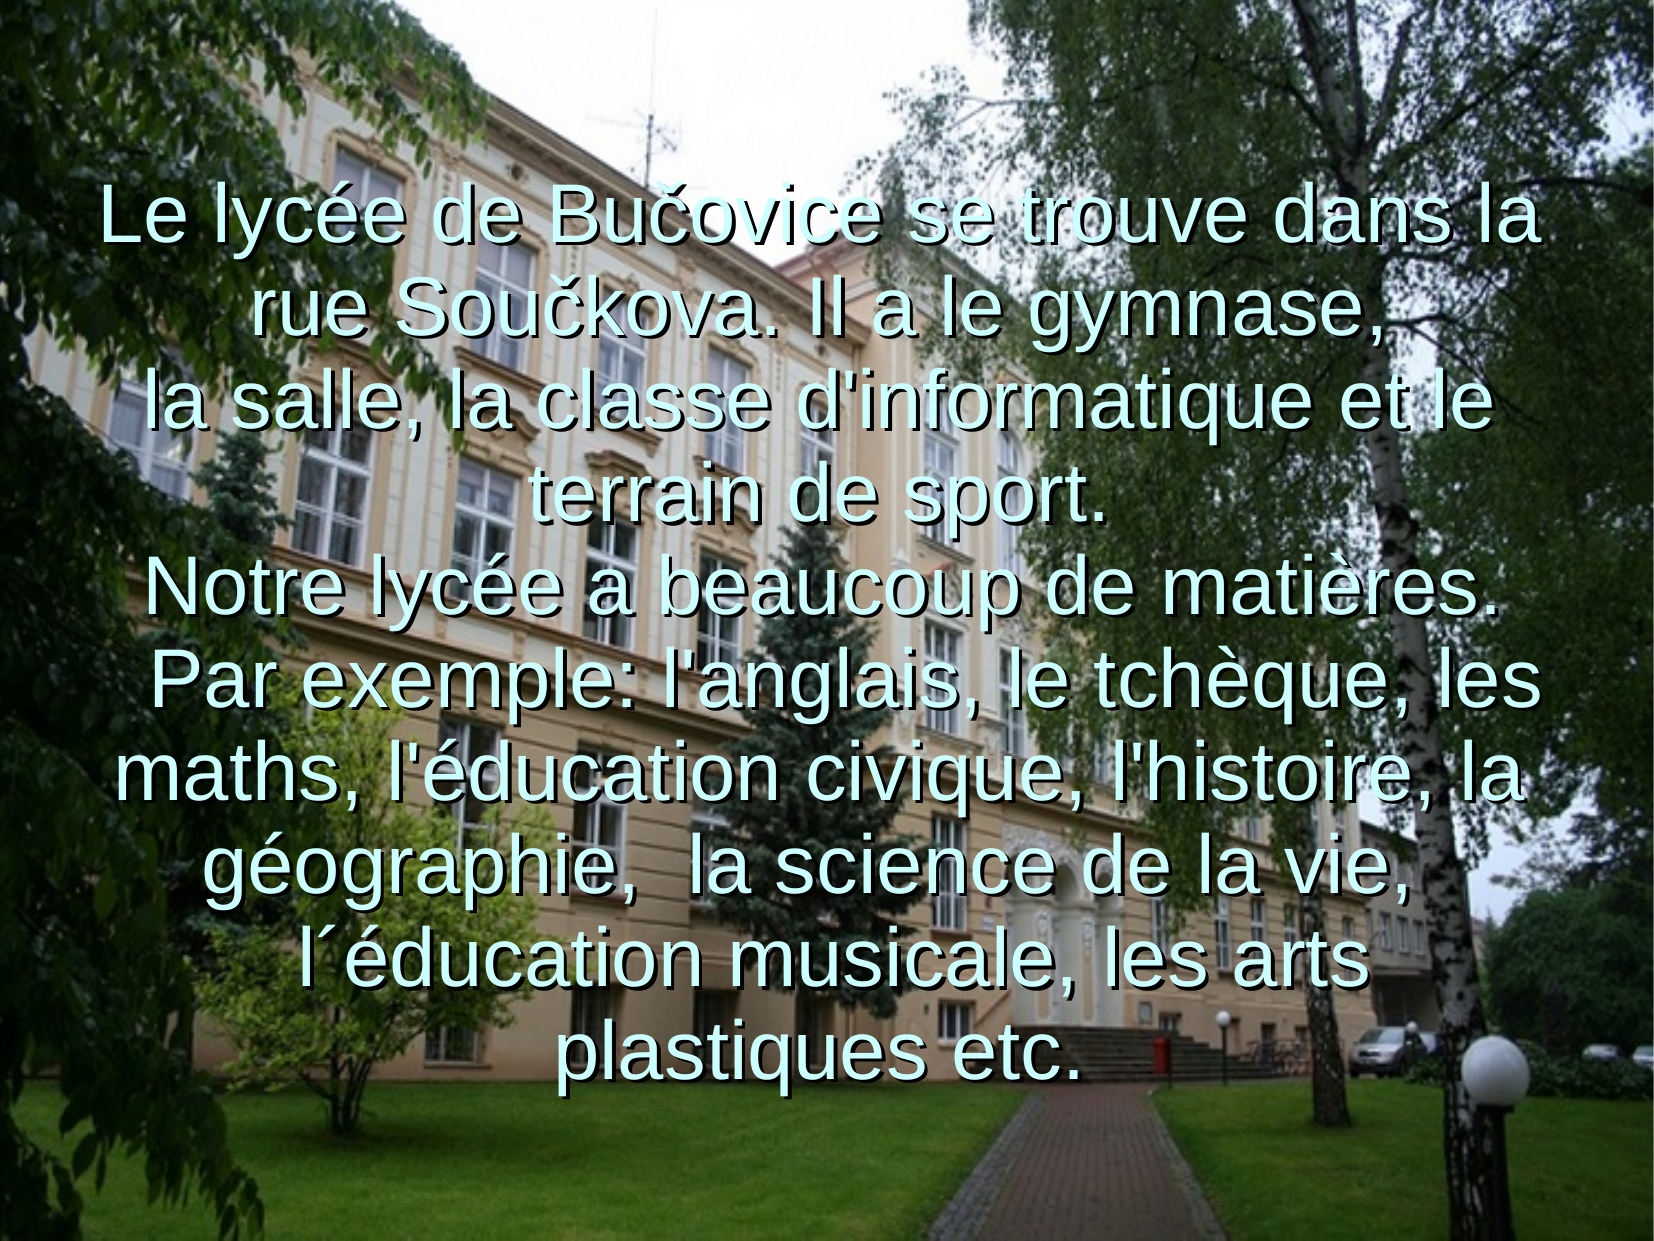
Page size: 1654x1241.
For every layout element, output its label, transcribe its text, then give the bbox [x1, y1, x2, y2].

picture [0, 0, 1654, 1241]
subtitle Le lycée de Bučovice se trouve dans la rue Součkova. Il a le gymnase, la salle, la classe d'informatique et le terrain de sport. Notre lycée a beaucoup de matières. Par exemple: l'anglais, le tchèque, les maths, l'éducation civique, l'histoire, la géographie, la science de la vie, l´éducation musicale, les arts plastiques etc. [92, 124, 1548, 1140]
